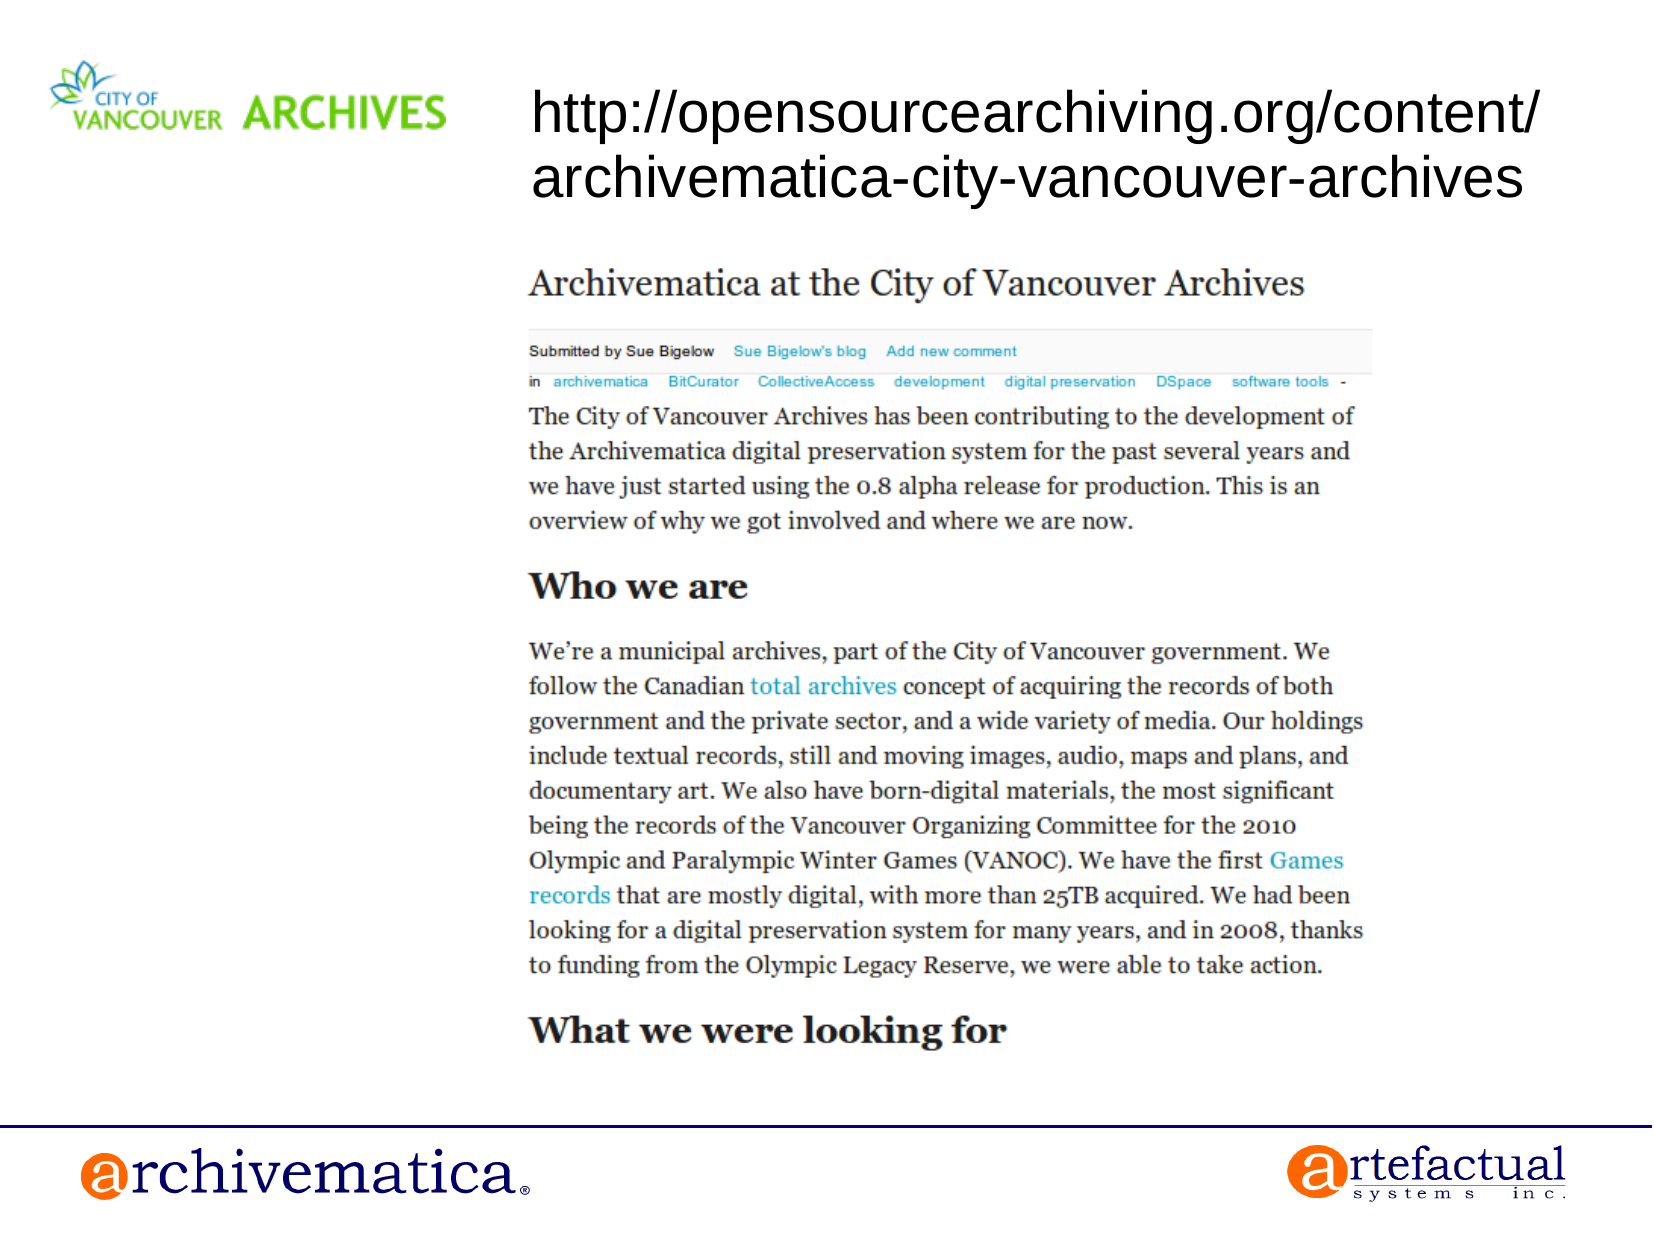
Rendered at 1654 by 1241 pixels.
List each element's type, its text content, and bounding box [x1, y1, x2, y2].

picture [35, 41, 461, 148]
picture [81, 1133, 531, 1216]
title http://opensourcearchiving.org/content/ archivematica-city-vancouver-archives [531, 41, 1654, 249]
picture [1280, 1137, 1577, 1209]
picture [508, 267, 1394, 1075]
